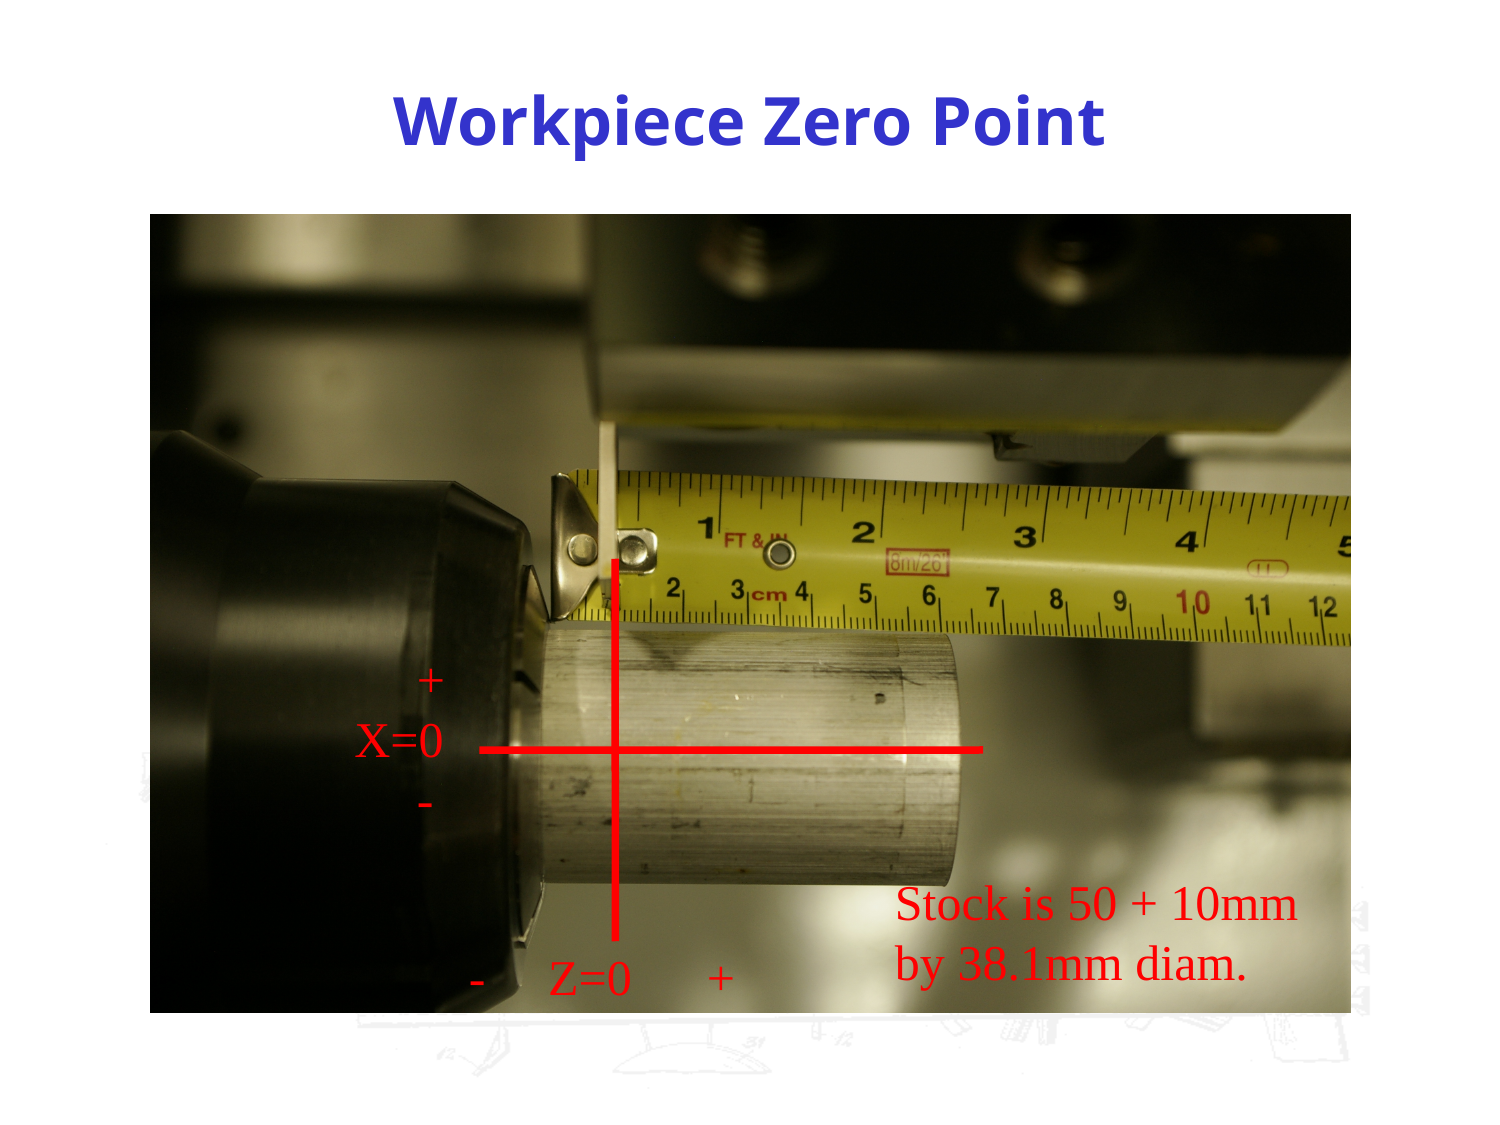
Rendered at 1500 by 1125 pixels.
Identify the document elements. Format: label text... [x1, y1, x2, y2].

text_box Stock is 50 + 10mm by 38.1mm diam. [880, 862, 1313, 998]
text_box + X=0 - [337, 637, 463, 837]
title Workpiece Zero Point [112, 38, 1388, 200]
text_box - Z=0 + [454, 937, 751, 1013]
picture [0, 0, 1500, 1125]
